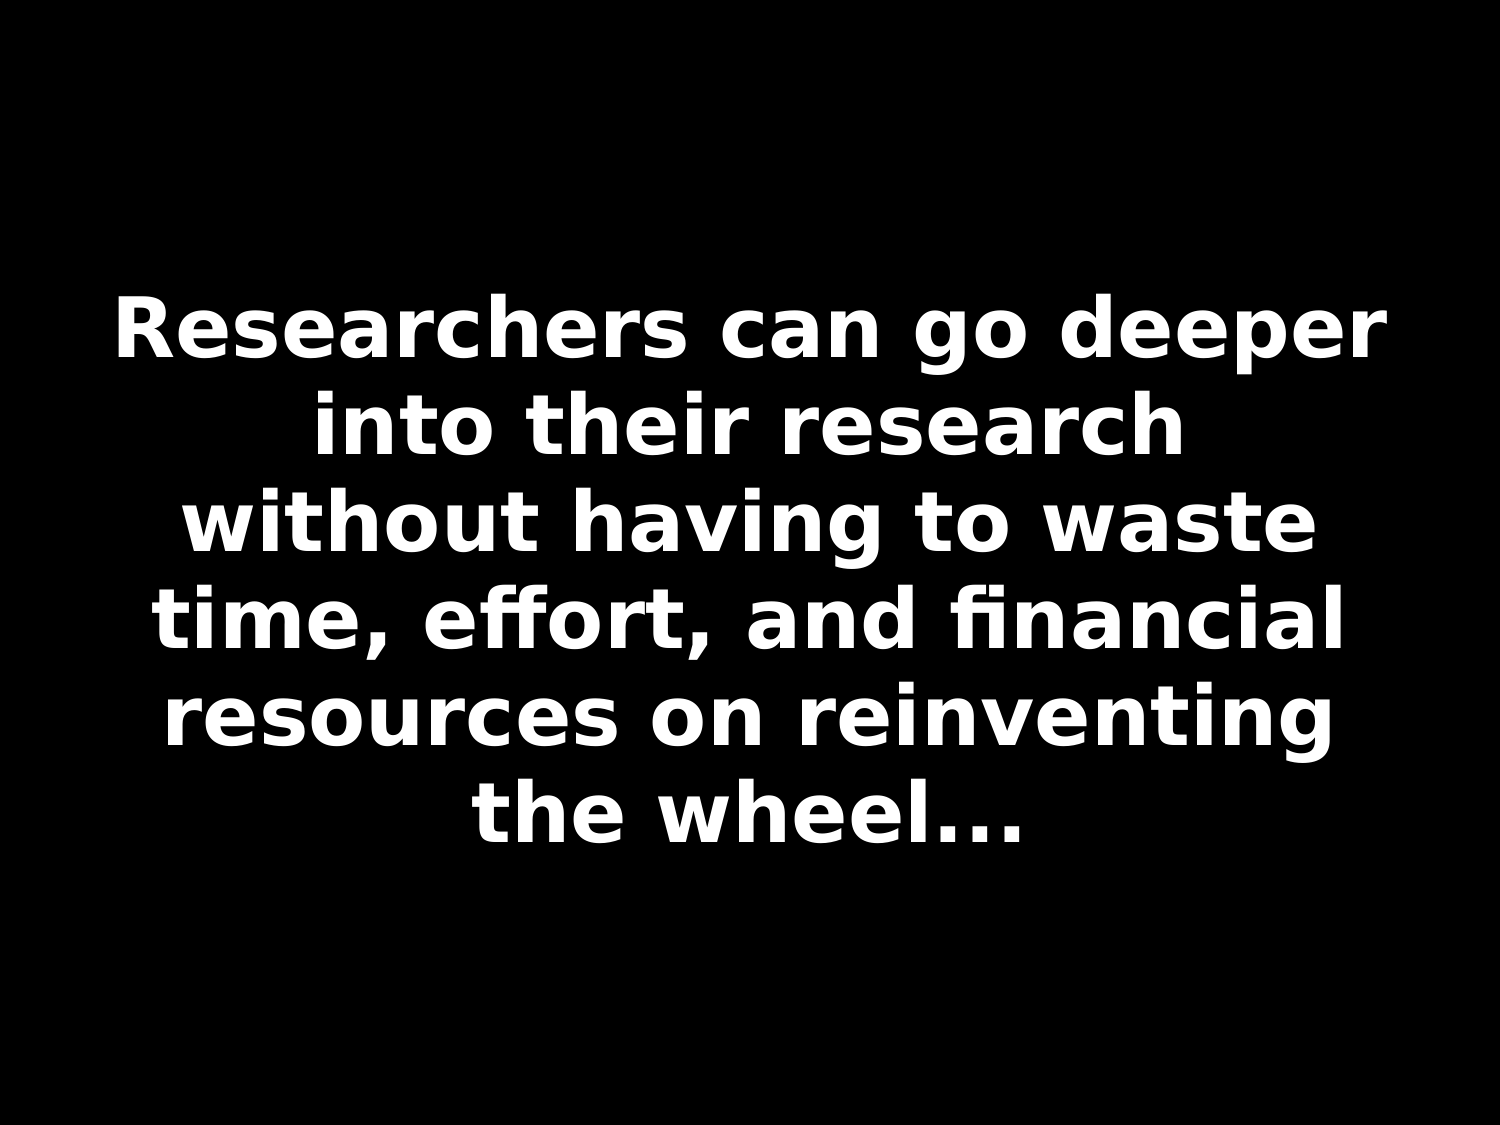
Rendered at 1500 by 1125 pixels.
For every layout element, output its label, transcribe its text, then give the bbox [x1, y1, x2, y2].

title Researchers can go deeper into their research without having to waste time, effort, and financial resources on reinventing the wheel... [75, 44, 1425, 1099]
